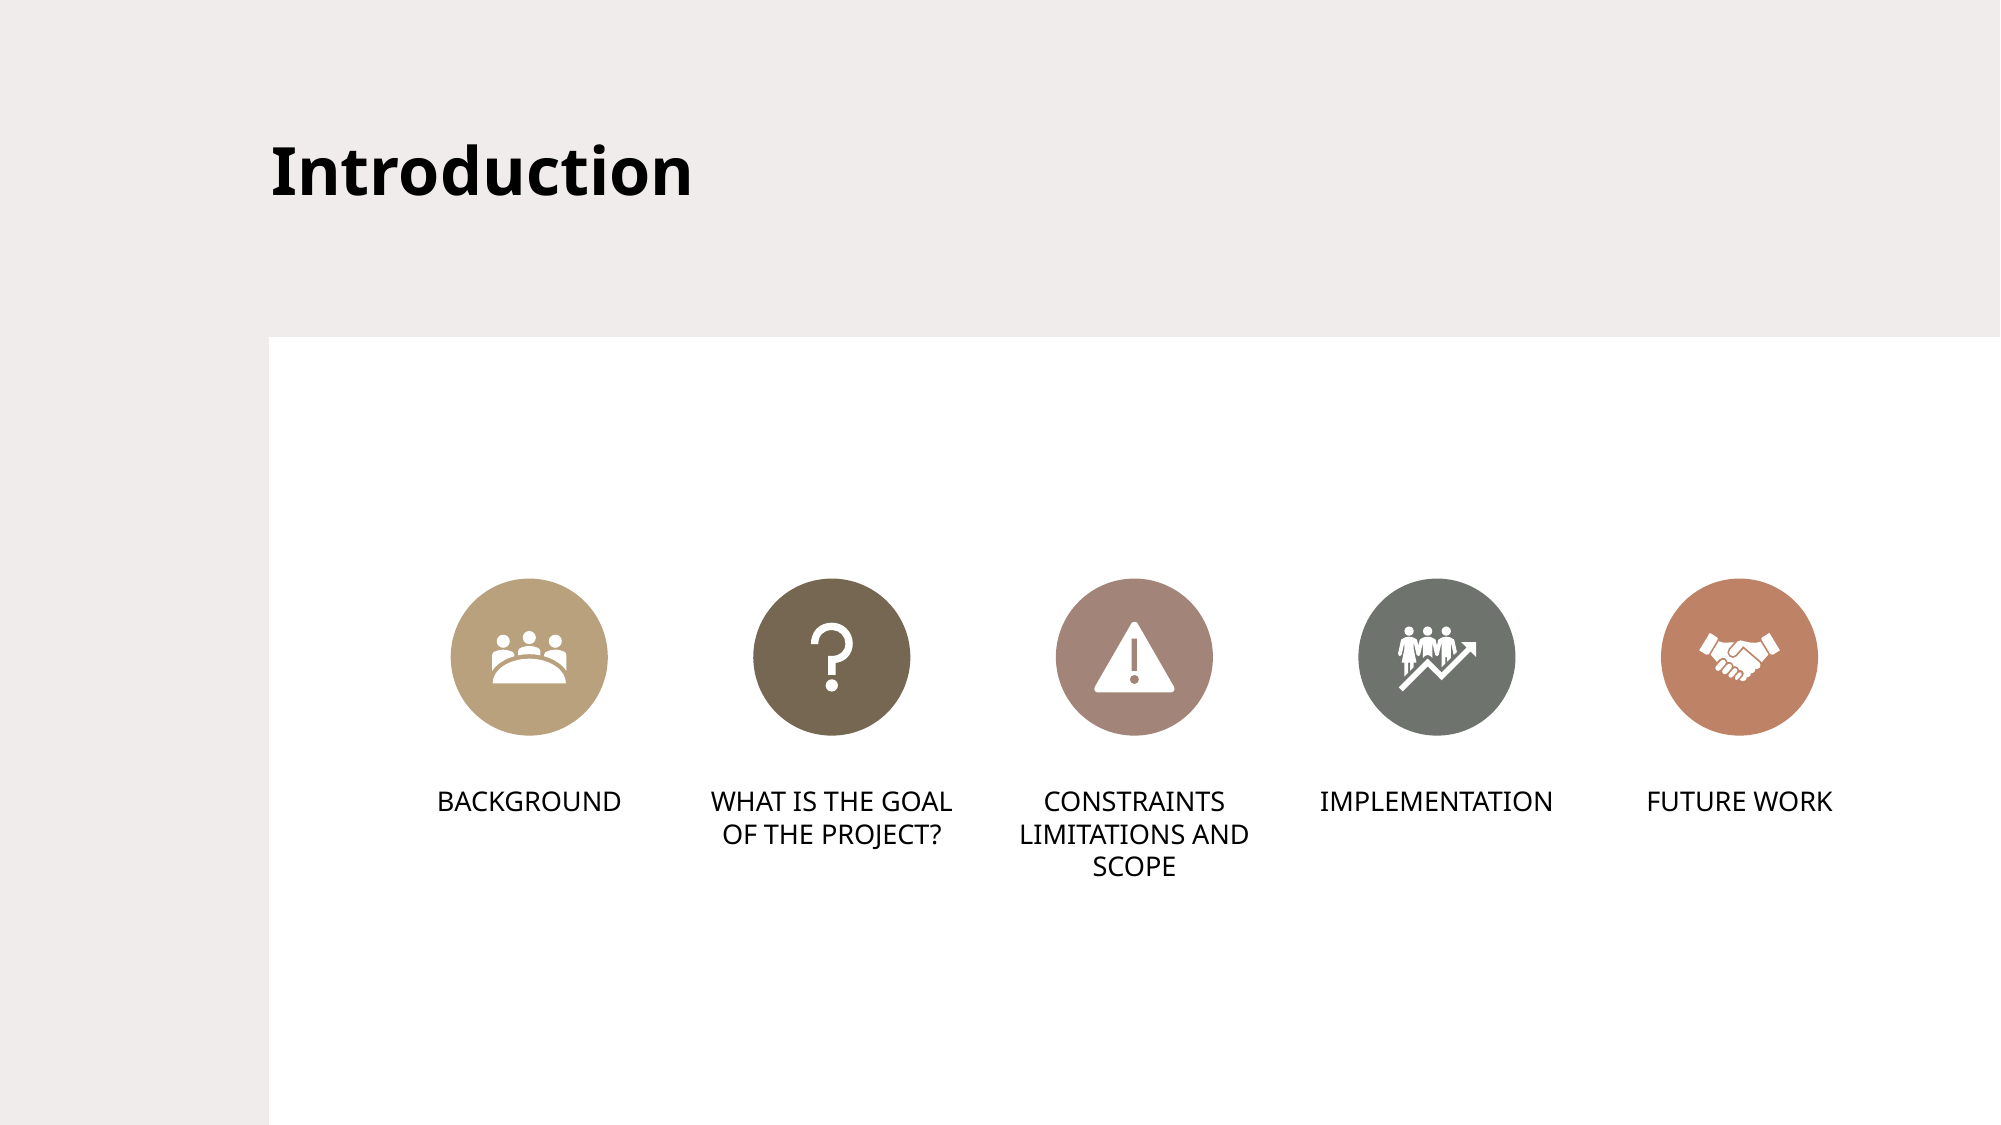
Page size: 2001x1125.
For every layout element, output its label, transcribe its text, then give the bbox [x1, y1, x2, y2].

text_box [0, 0, 2000, 1125]
title Introduction [256, 82, 1801, 256]
text_box Constraints Limitations and Scope [1005, 784, 1264, 888]
text_box Implementation [1308, 784, 1566, 888]
text_box Background [400, 784, 659, 888]
text_box What is the goal of the Project? [703, 784, 961, 888]
text_box Future work [1610, 784, 1869, 888]
